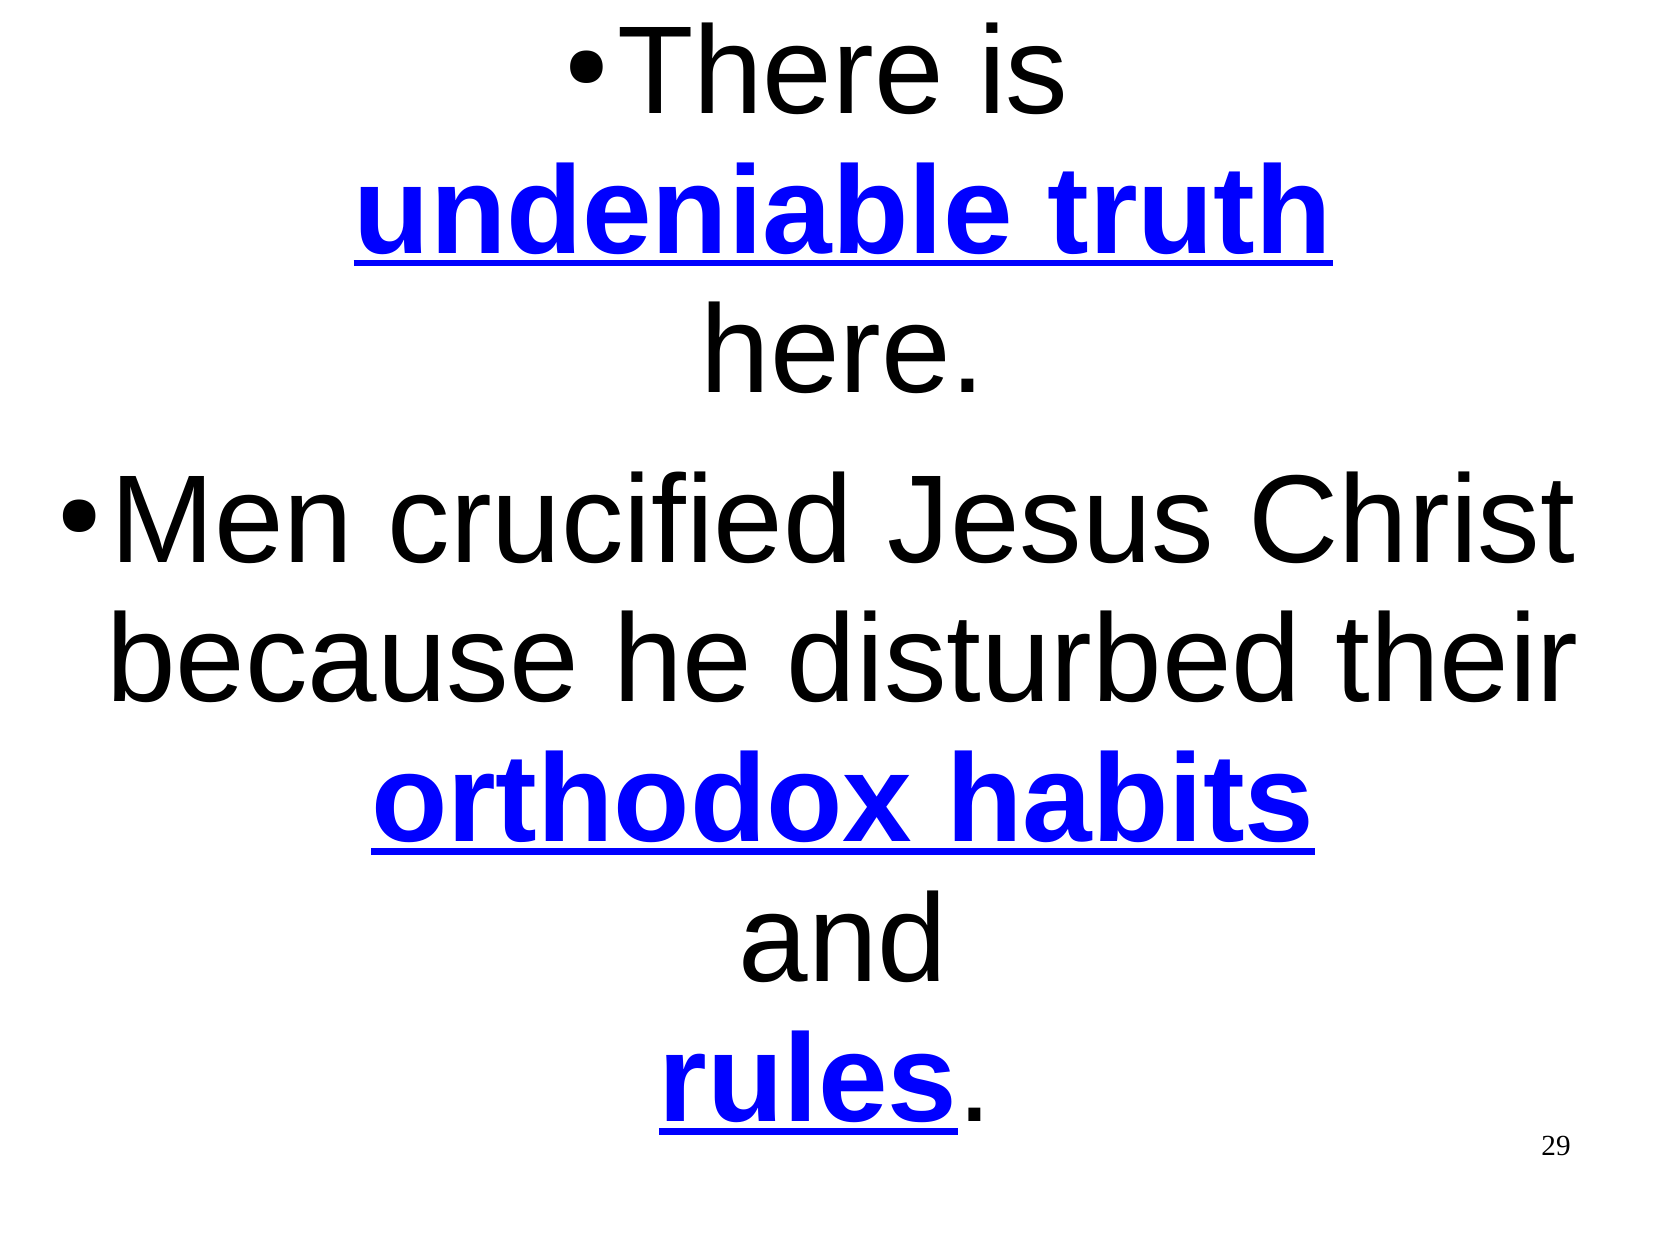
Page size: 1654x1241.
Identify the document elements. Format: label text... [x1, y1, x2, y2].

list There is undeniable truth here. Men crucified Jesus Christ because he disturbed their orthodox habits and rules. [0, 0, 1651, 1238]
